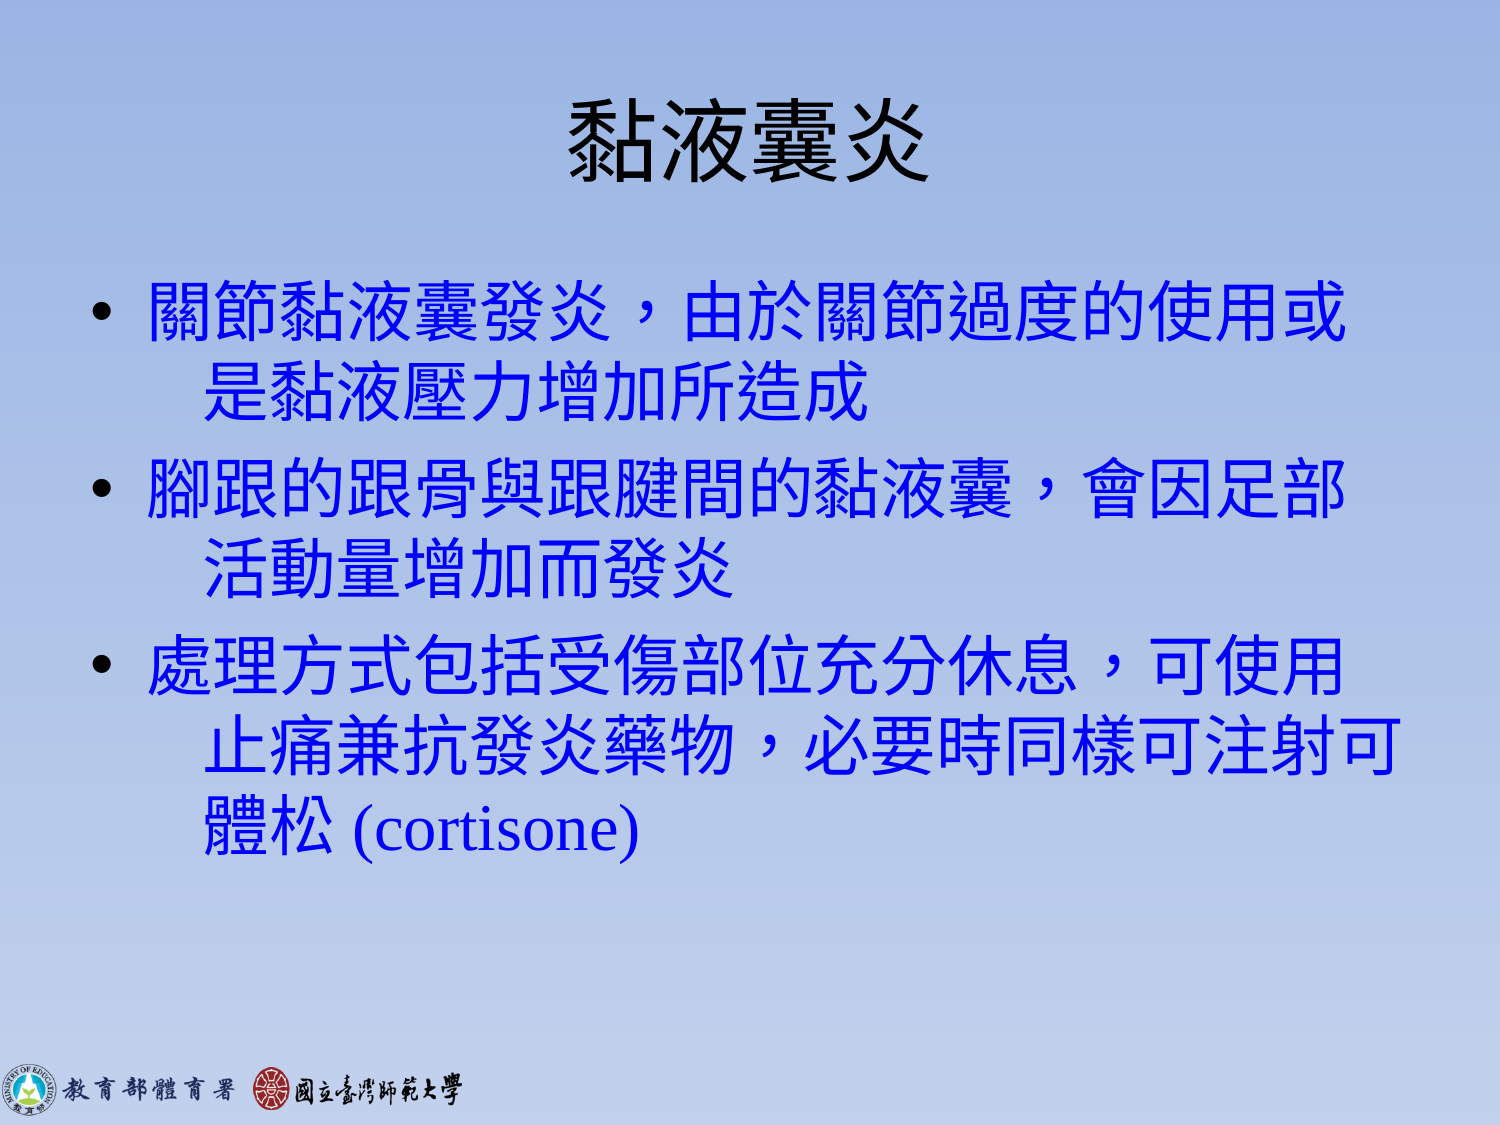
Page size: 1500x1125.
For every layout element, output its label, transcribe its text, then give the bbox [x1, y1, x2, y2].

title 黏液囊炎 [75, 45, 1426, 233]
list 關節黏液囊發炎，由於關節過度的使用或是黏液壓力增加所造成 腳跟的跟骨與跟腱間的黏液囊，會因足部活動量增加而發炎 處理方式包括受傷部位充分休息，可使用止痛兼抗發炎藥物，必要時同樣可注射可體松(cortisone) [75, 262, 1426, 1005]
